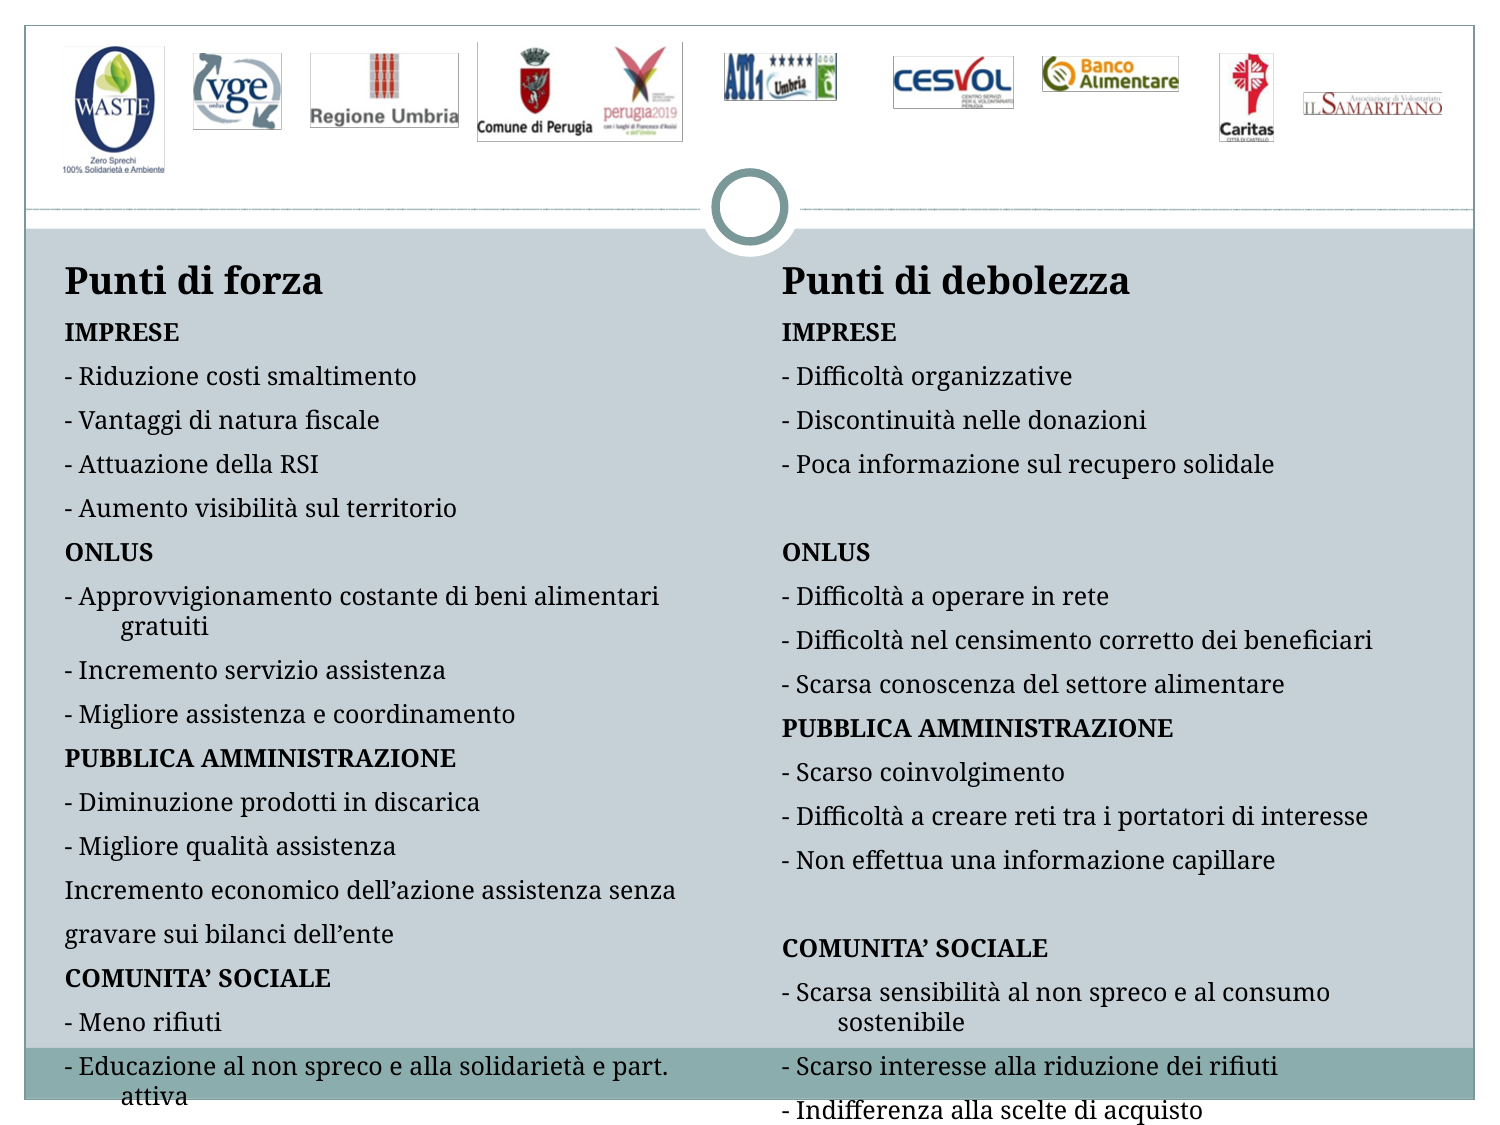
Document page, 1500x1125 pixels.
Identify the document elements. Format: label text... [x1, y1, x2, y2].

picture [53, 42, 1454, 191]
title [49, 0, 1450, 162]
list Punti di debolezza IMPRESE - Difficoltà organizzative - Discontinuità nelle donazioni - Poca informazione sul recupero solidale ONLUS - Difficoltà a operare in rete - Difficoltà nel censimento corretto dei beneficiari - Scarsa conoscenza del settore alimentare PUBBLICA AMMINISTRAZIONE - Scarso coinvolgimento - Difficoltà a creare reti tra i portatori di interesse - Non effettua una informazione capillare COMUNITA’ SOCIALE - Scarsa sensibilità al non spreco e al consumo sostenibile - Scarso interesse alla riduzione dei rifiuti - Indifferenza alla scelte di acquisto [766, 249, 1450, 1125]
list Punti di forza IMPRESE - Riduzione costi smaltimento - Vantaggi di natura fiscale - Attuazione della RSI - Aumento visibilità sul territorio ONLUS - Approvvigionamento costante di beni alimentari gratuiti - Incremento servizio assistenza - Migliore assistenza e coordinamento PUBBLICA AMMINISTRAZIONE - Diminuzione prodotti in discarica - Migliore qualità assistenza Incremento economico dell’azione assistenza senza gravare sui bilanci dell’ente COMUNITA’ SOCIALE - Meno rifiuti - Educazione al non spreco e alla solidarietà e part. attiva - Acquisti in imprese “etiche” [49, 249, 733, 1103]
